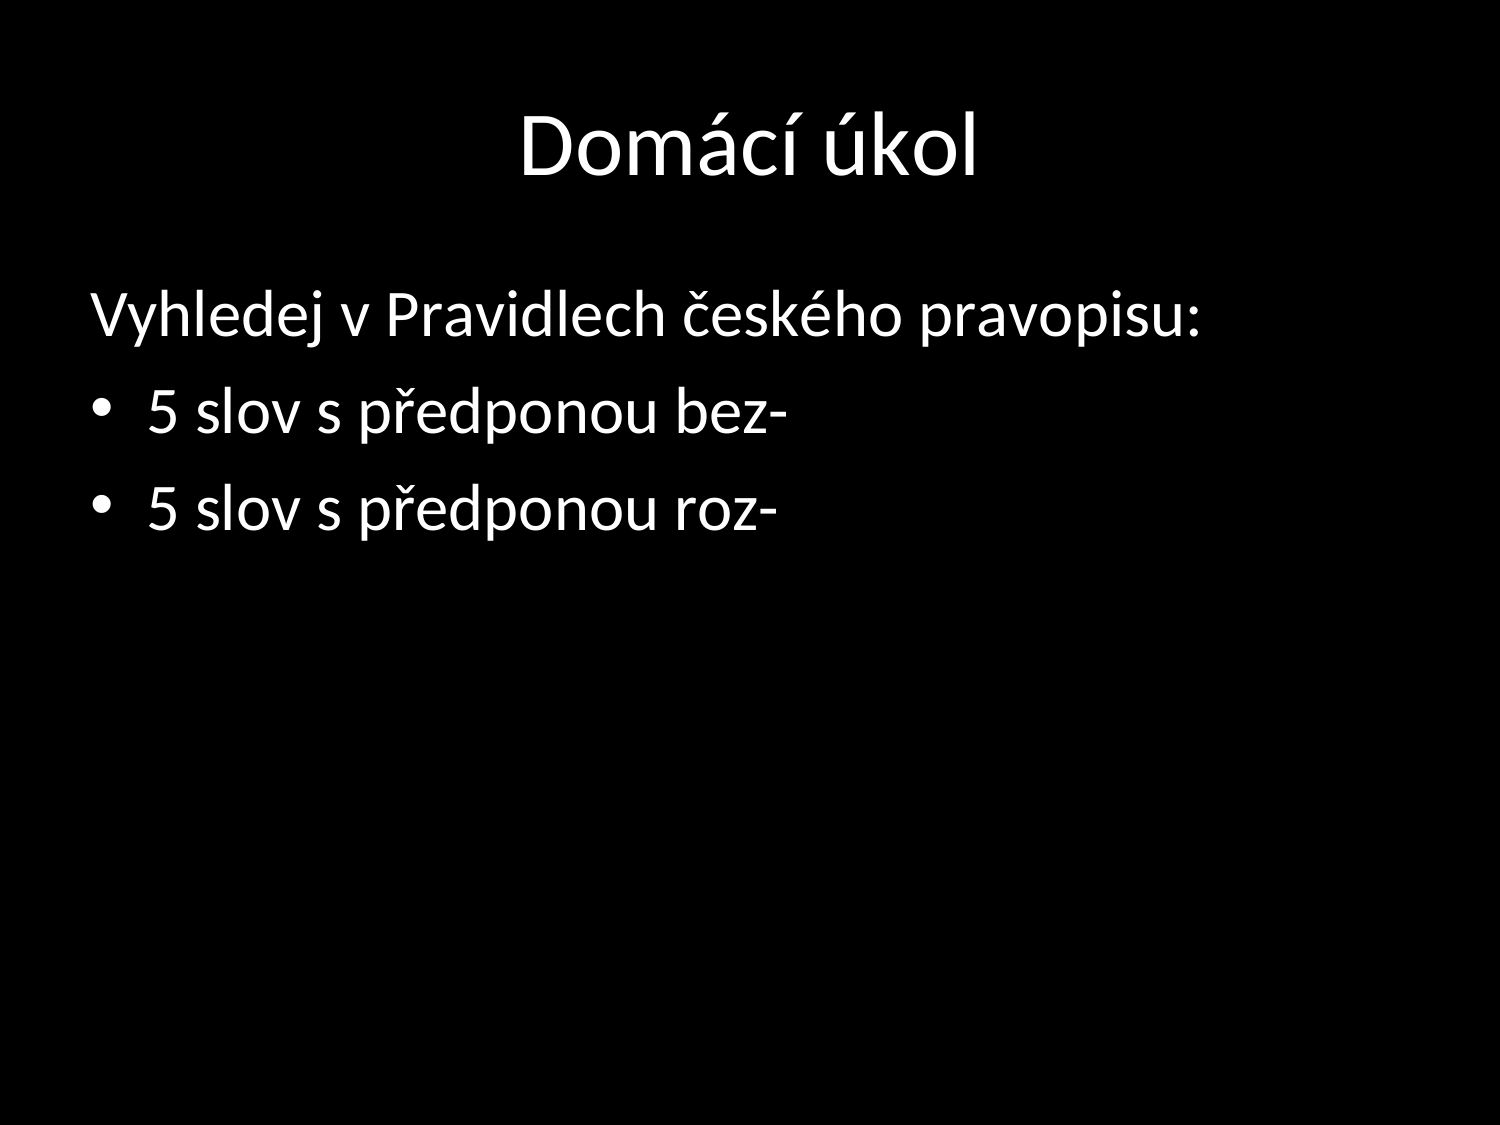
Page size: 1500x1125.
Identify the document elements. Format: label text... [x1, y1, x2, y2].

title Domácí úkol [75, 45, 1426, 233]
list Vyhledej v Pravidlech českého pravopisu: 5 slov s předponou bez- 5 slov s předponou roz- [75, 262, 1426, 1006]
